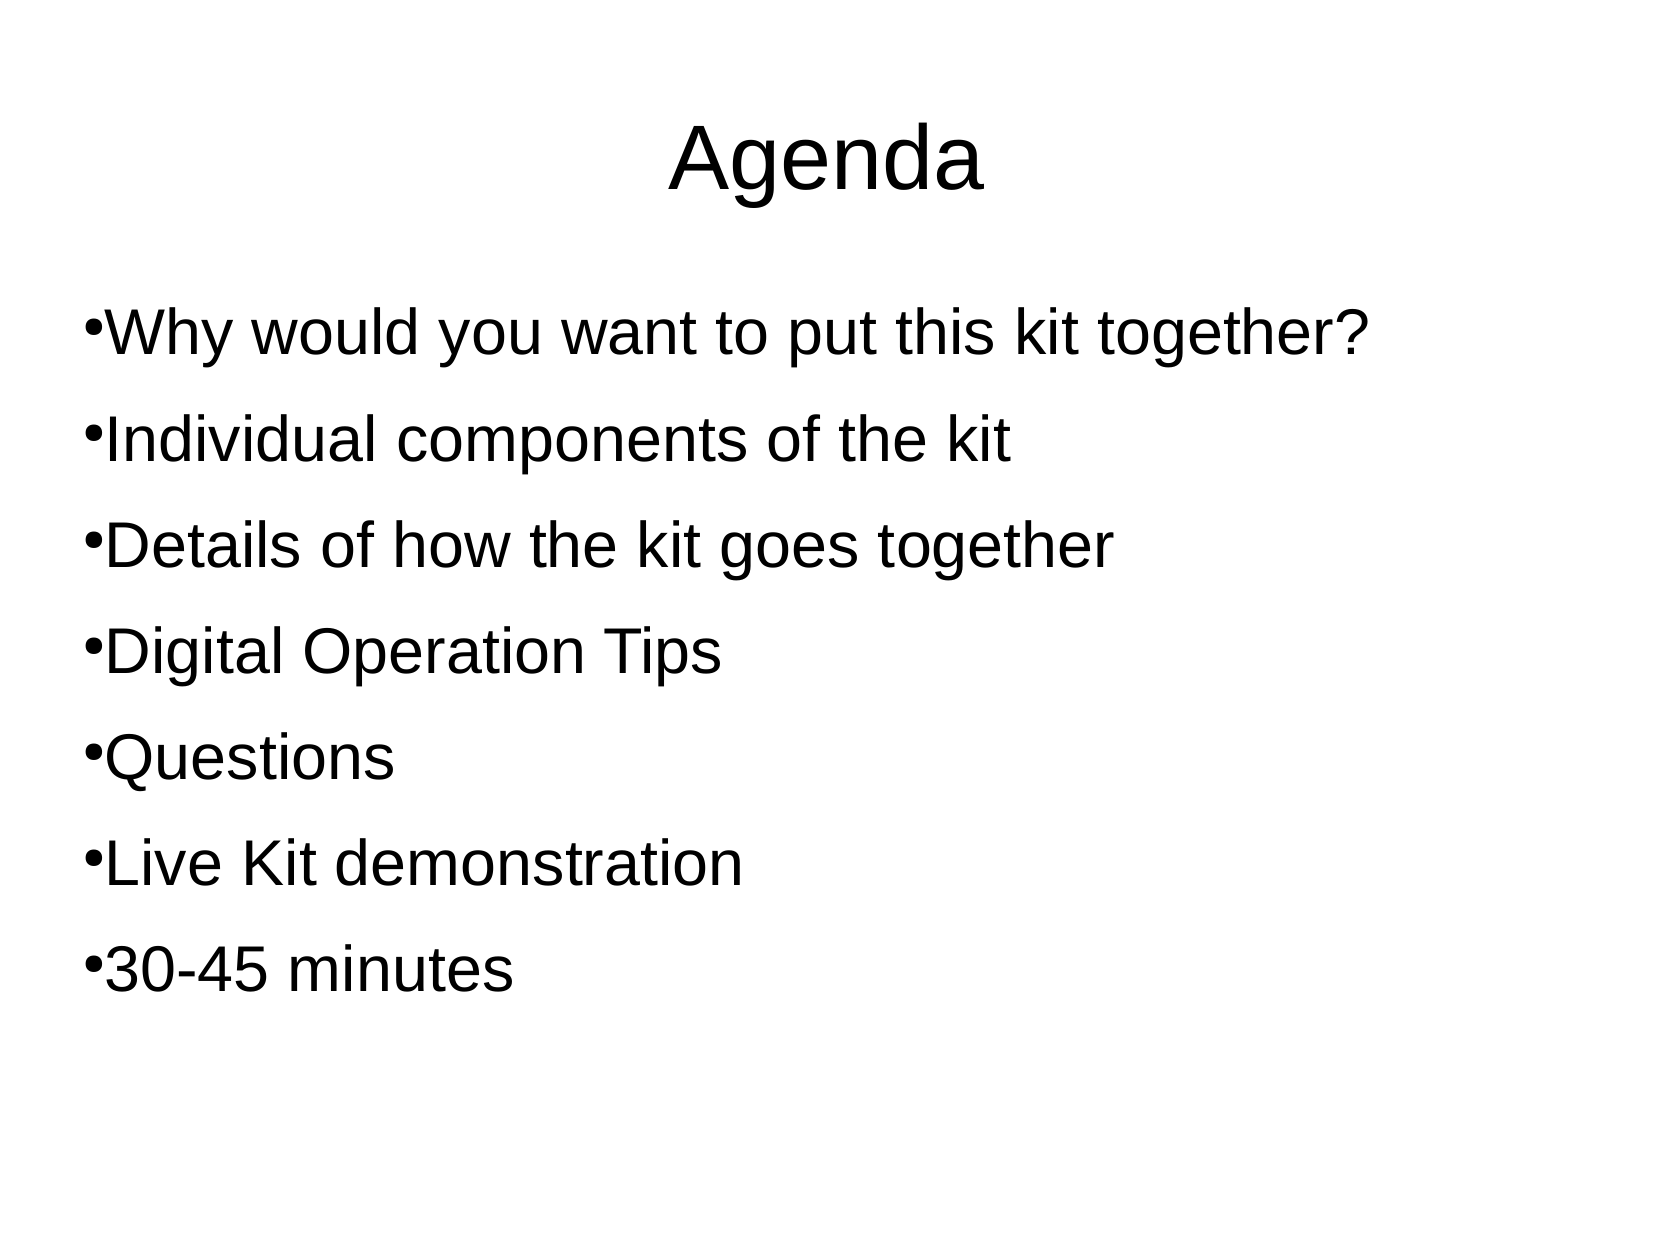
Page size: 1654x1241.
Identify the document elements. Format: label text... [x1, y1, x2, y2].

list Why would you want to put this kit together? Individual components of the kit Details of how the kit goes together Digital Operation Tips Questions Live Kit demonstration 30-45 minutes [82, 290, 1571, 1010]
title Agenda [82, 49, 1571, 257]
